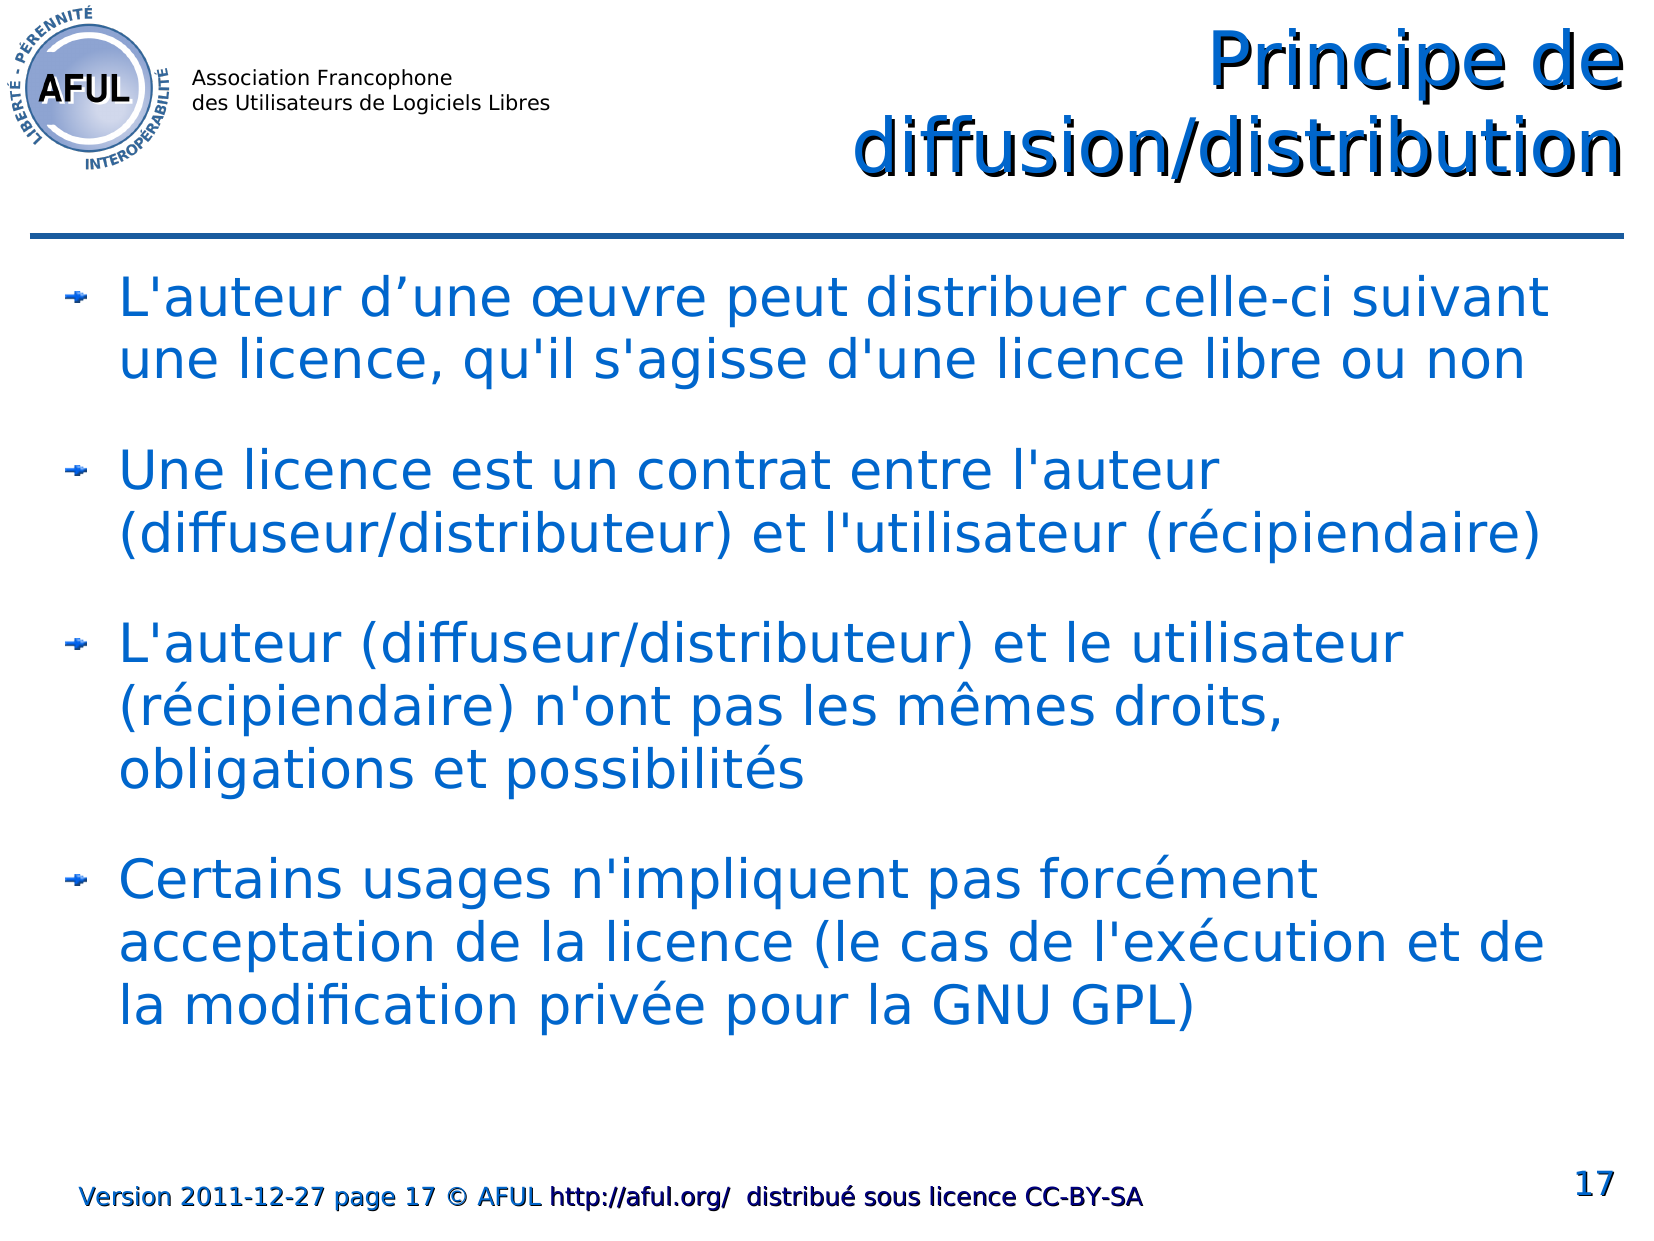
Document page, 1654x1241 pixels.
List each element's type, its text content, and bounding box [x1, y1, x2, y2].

title Principe de diffusion/distribution [501, 0, 1625, 207]
list L'auteur d’une œuvre peut distribuer celle-ci suivant une licence, qu'il s'agisse d'une licence libre ou non Une licence est un contrat entre l'auteur (diffuseur/distributeur) et l'utilisateur (récipiendaire) L'auteur (diffuseur/distributeur) et le utilisateur (récipiendaire) n'ont pas les mêmes droits, obligations et possibilités Certains usages n'impliquent pas forcément acceptation de la licence (le cas de l'exécution et de la modification privée pour la GNU GPL) [47, 265, 1595, 1211]
picture [0, 0, 178, 178]
